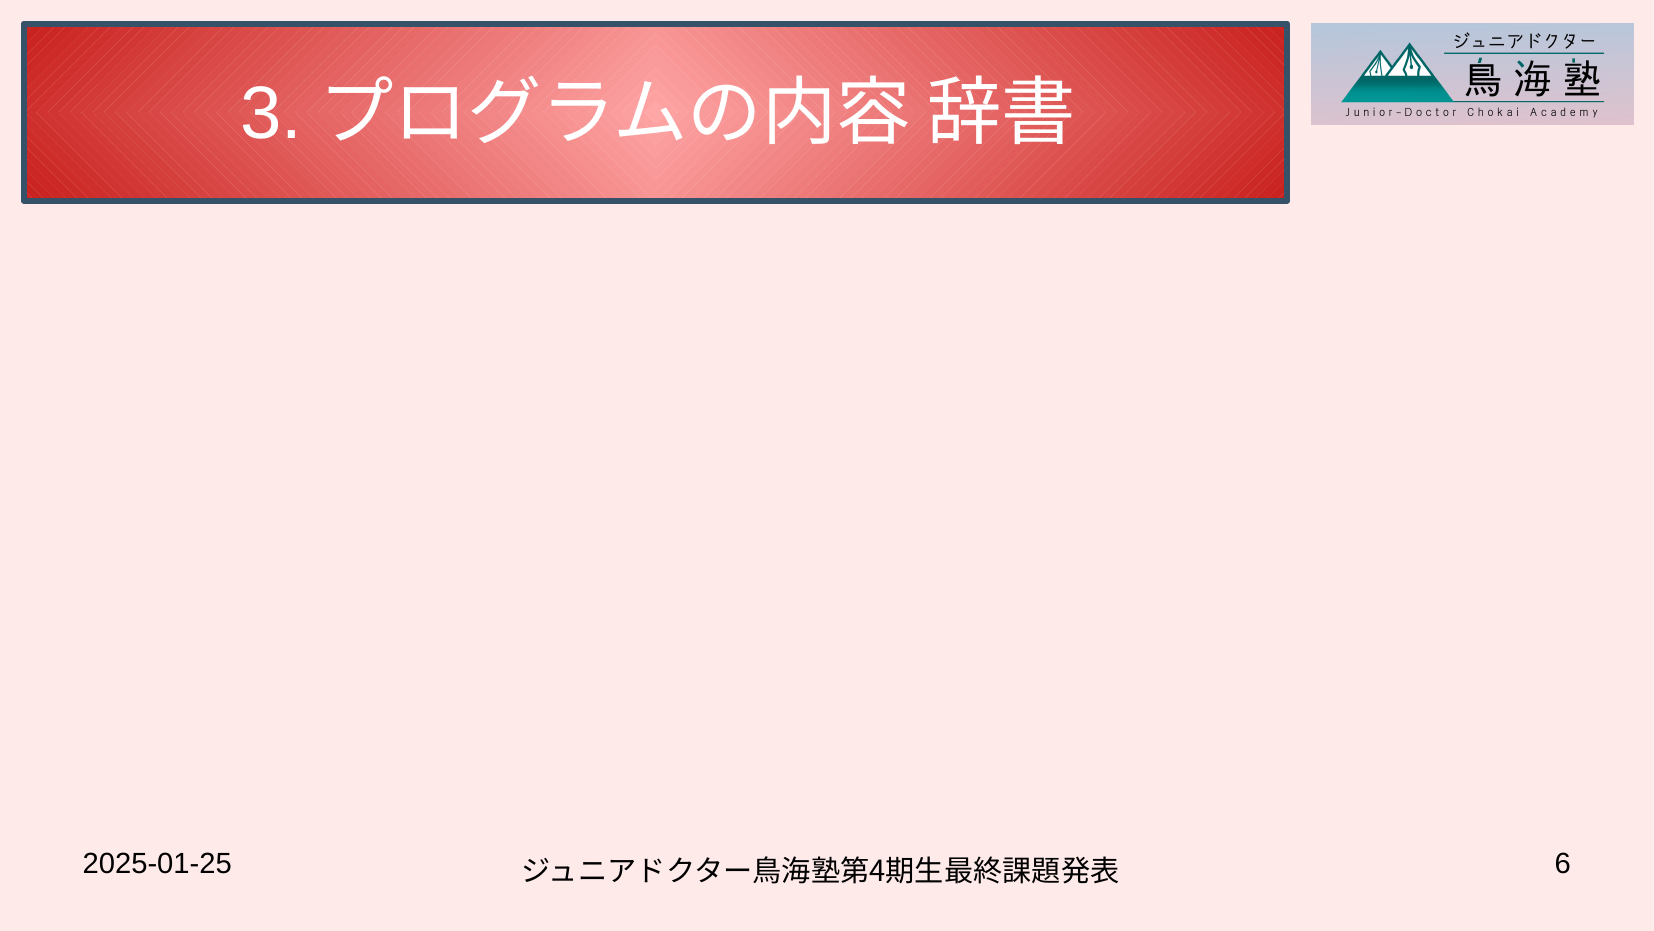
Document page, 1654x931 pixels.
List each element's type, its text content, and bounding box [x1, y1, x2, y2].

title 3.プログラムの内容 辞書 [82, 29, 1235, 184]
picture [1311, 23, 1634, 125]
